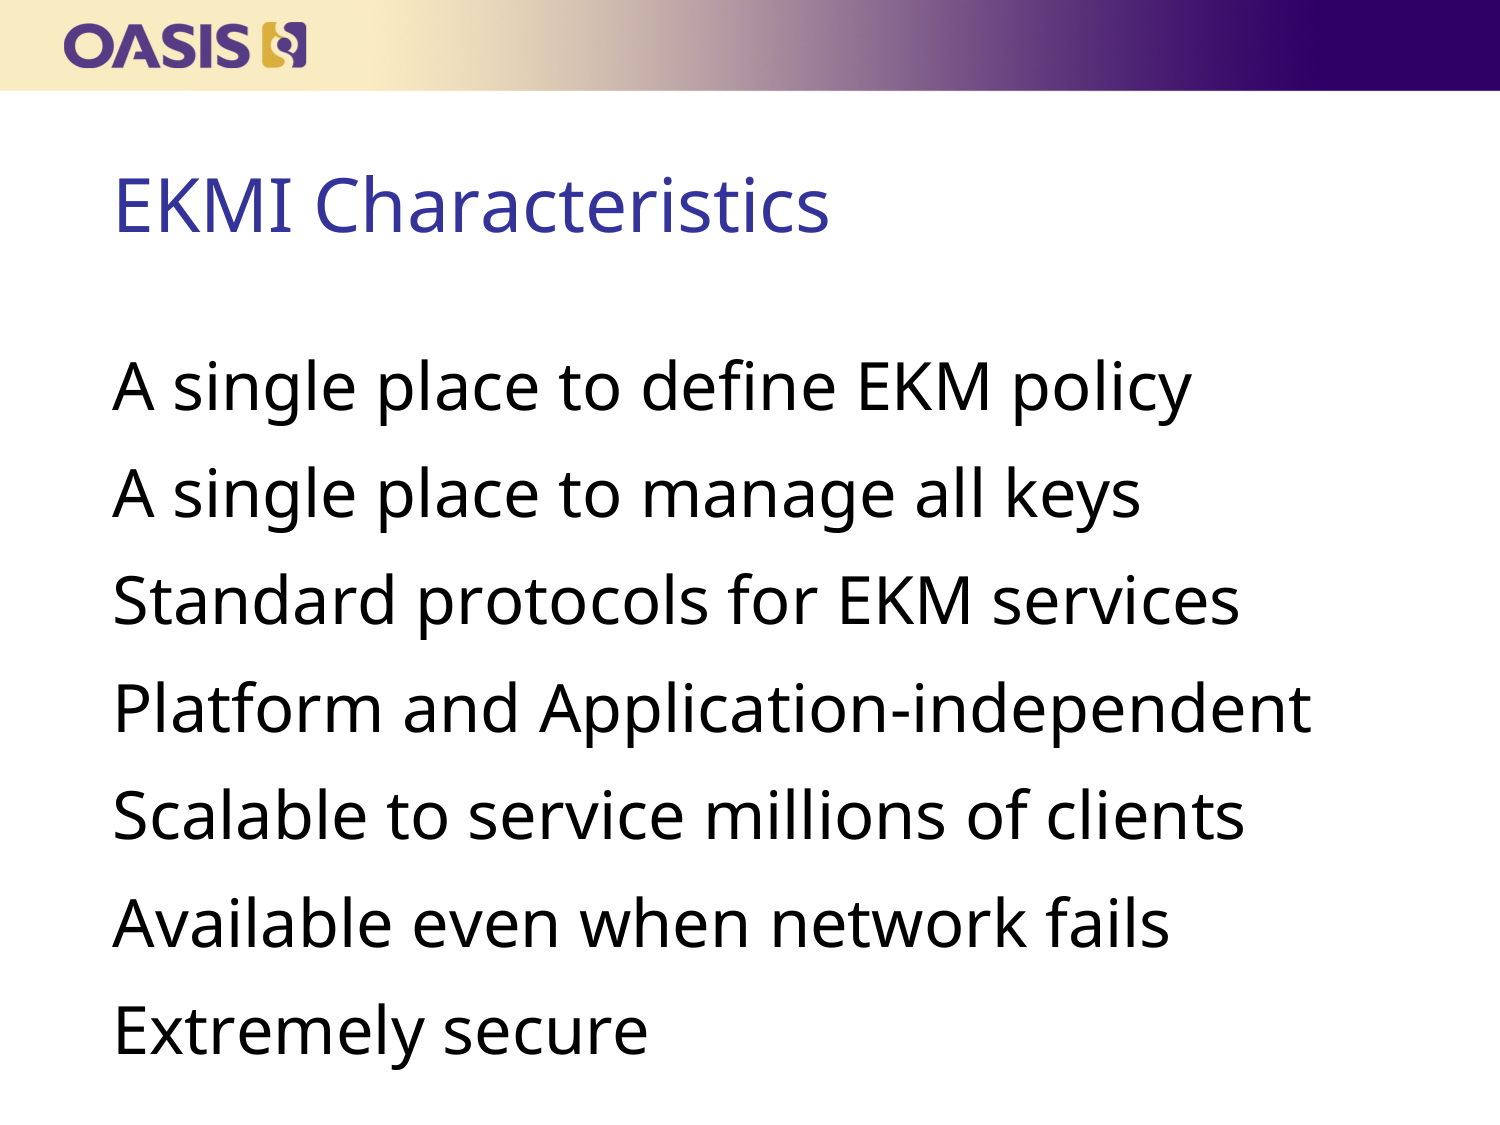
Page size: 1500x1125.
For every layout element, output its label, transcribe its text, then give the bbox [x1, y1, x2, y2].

title EKMI Characteristics [112, 114, 1388, 303]
picture [0, 0, 1500, 1125]
list A single place to define EKM policy A single place to manage all keys Standard protocols for EKM services Platform and Application-independent Scalable to service millions of clients Available even when network fails Extremely secure [112, 338, 1388, 1024]
